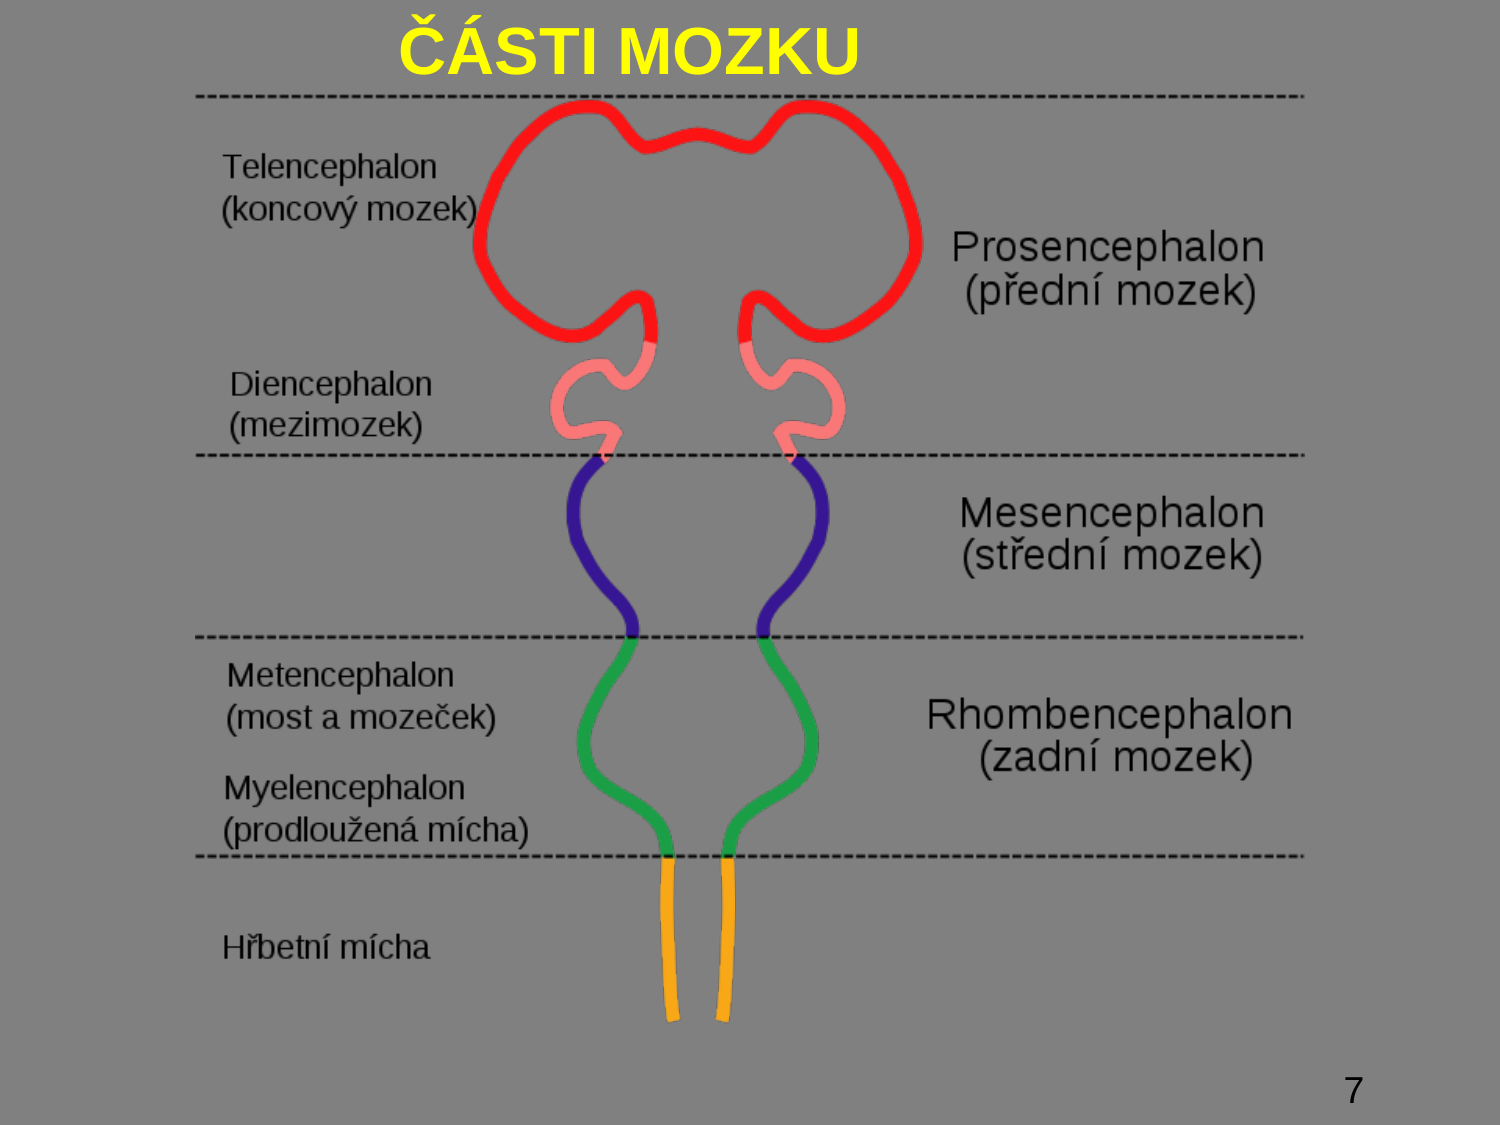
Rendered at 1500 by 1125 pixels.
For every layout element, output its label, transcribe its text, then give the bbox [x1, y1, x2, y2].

text_box 7 [1328, 1058, 1436, 1120]
text_box ČÁSTI MOZKU [383, 0, 1164, 96]
picture [195, 94, 1305, 1031]
